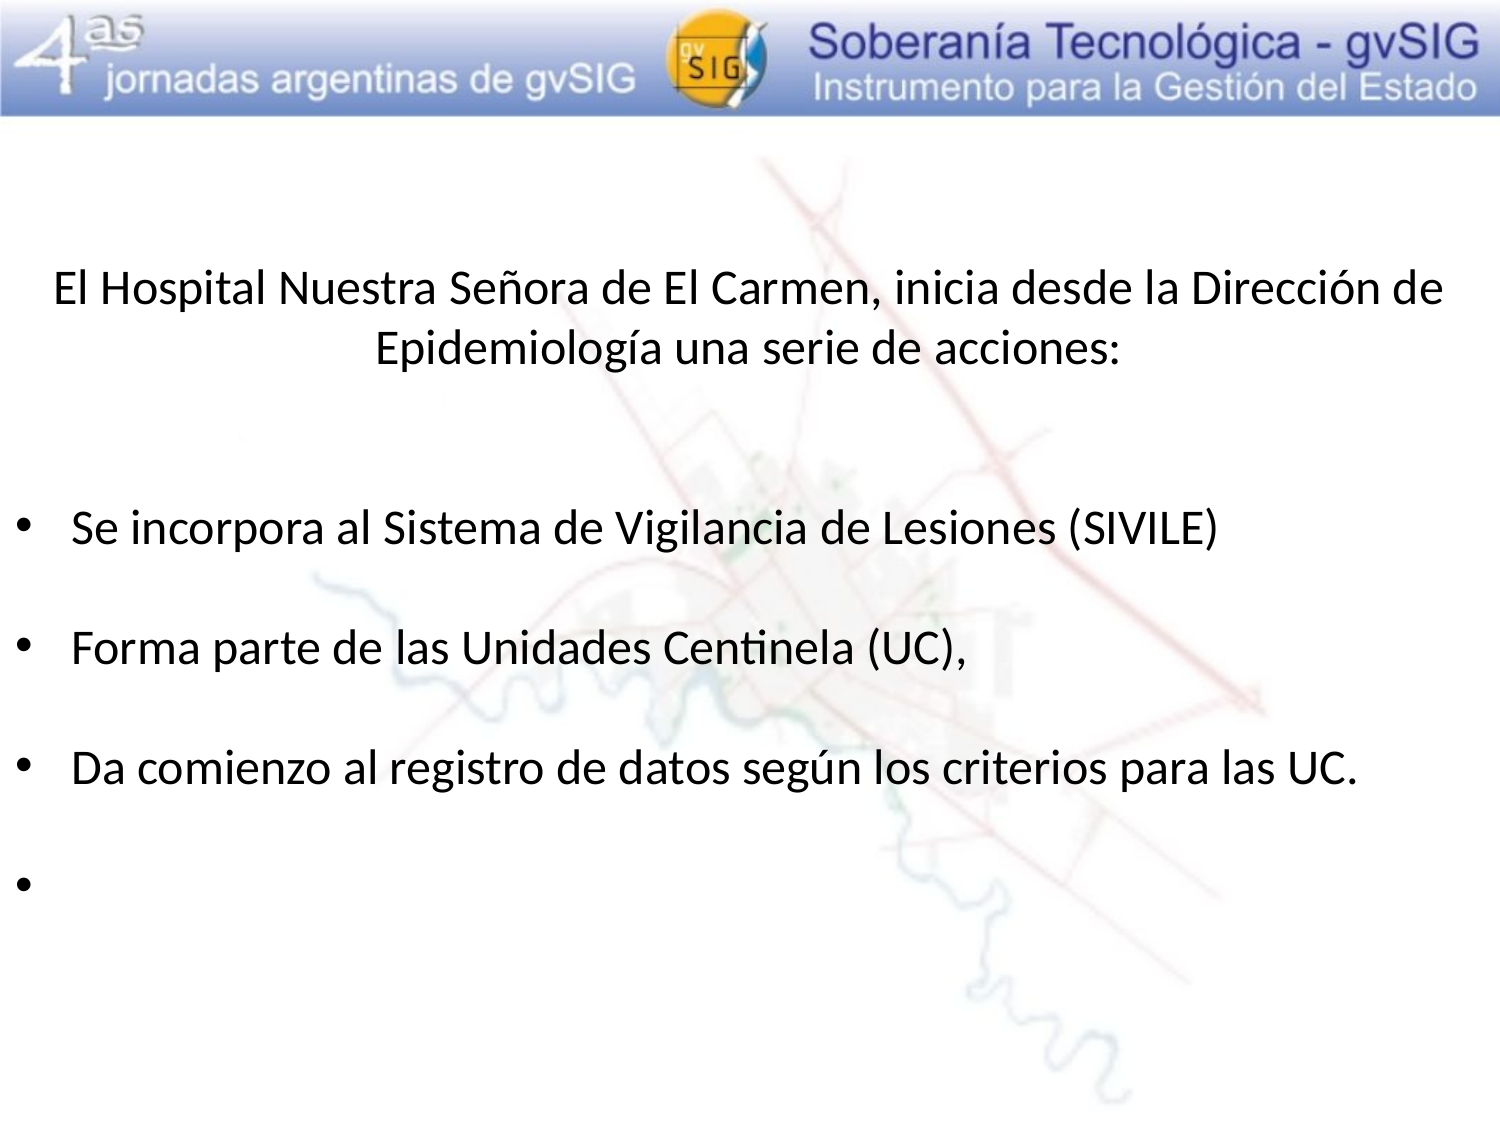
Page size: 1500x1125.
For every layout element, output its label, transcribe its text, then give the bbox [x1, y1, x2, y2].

text_box El Hospital Nuestra Señora de El Carmen, inicia desde la Dirección de Epidemiología una serie de acciones: Se incorpora al Sistema de Vigilancia de Lesiones (SIVILE) Forma parte de las Unidades Centinela (UC), Da comienzo al registro de datos según los criterios para las UC. [0, 247, 1500, 922]
